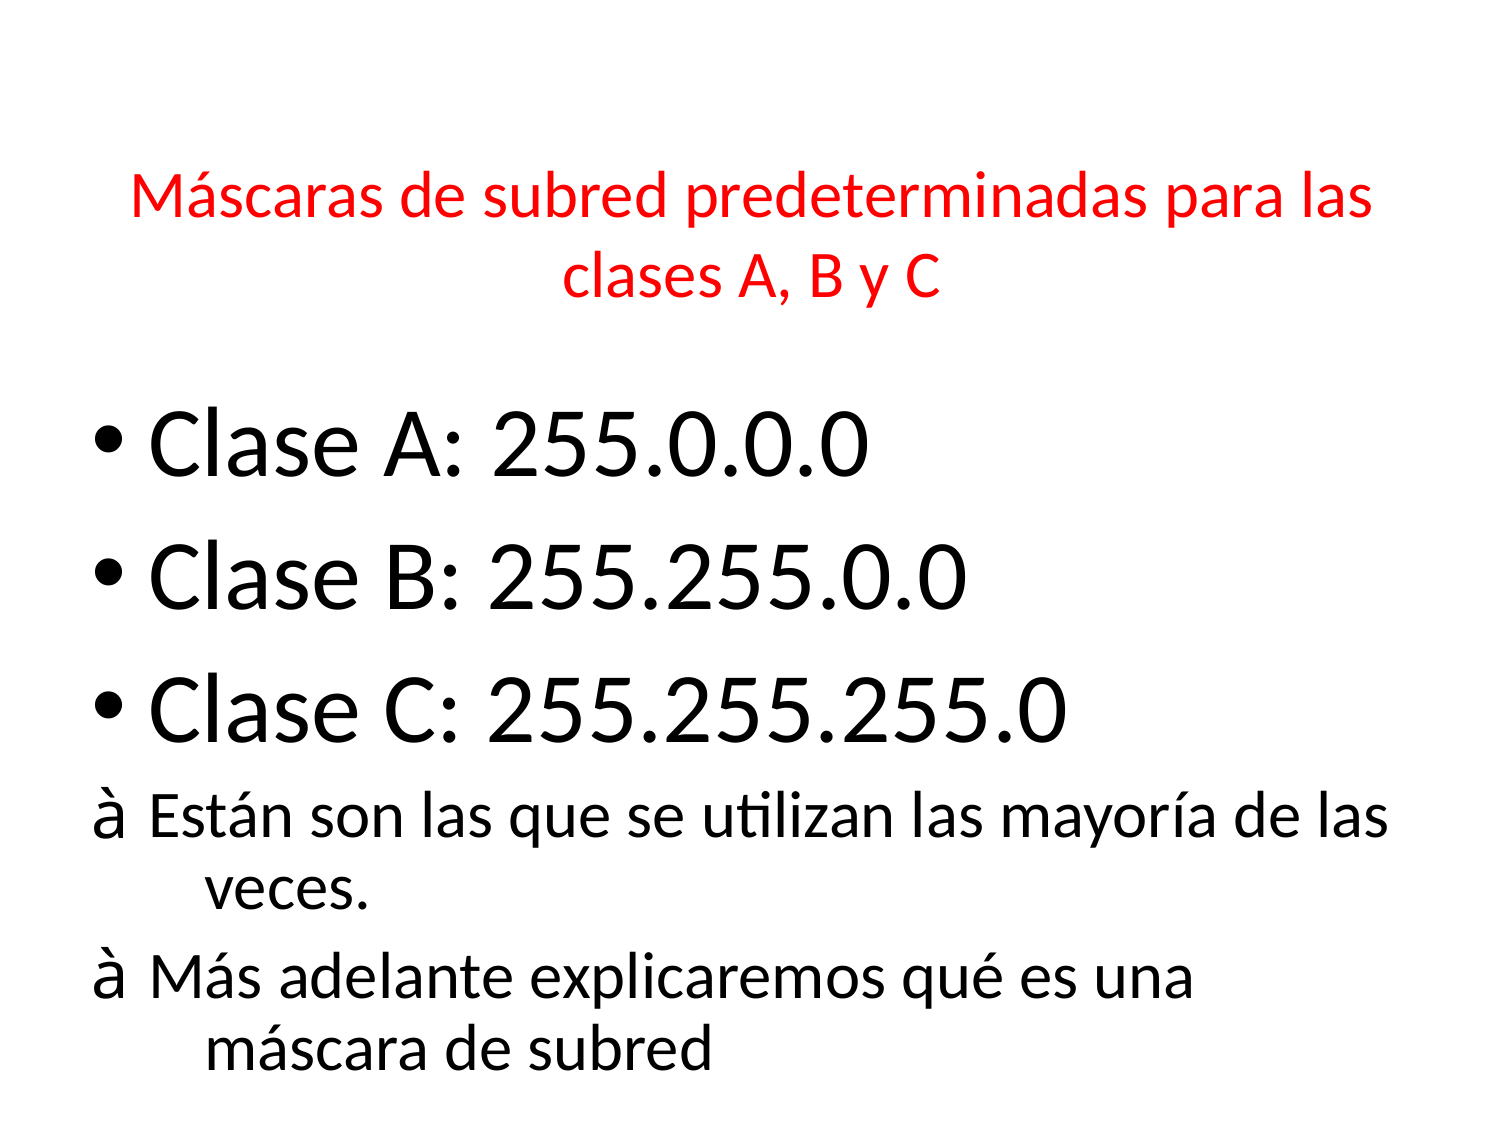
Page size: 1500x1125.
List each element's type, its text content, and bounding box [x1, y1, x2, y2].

list Clase A: 255.0.0.0 Clase B: 255.255.0.0 Clase C: 255.255.255.0 Están son las que se utilizan las mayoría de las veces. Más adelante explicaremos qué es una máscara de subred [76, 382, 1427, 1125]
title Máscaras de subred predeterminadas para las clases A, B y C [76, 137, 1427, 325]
